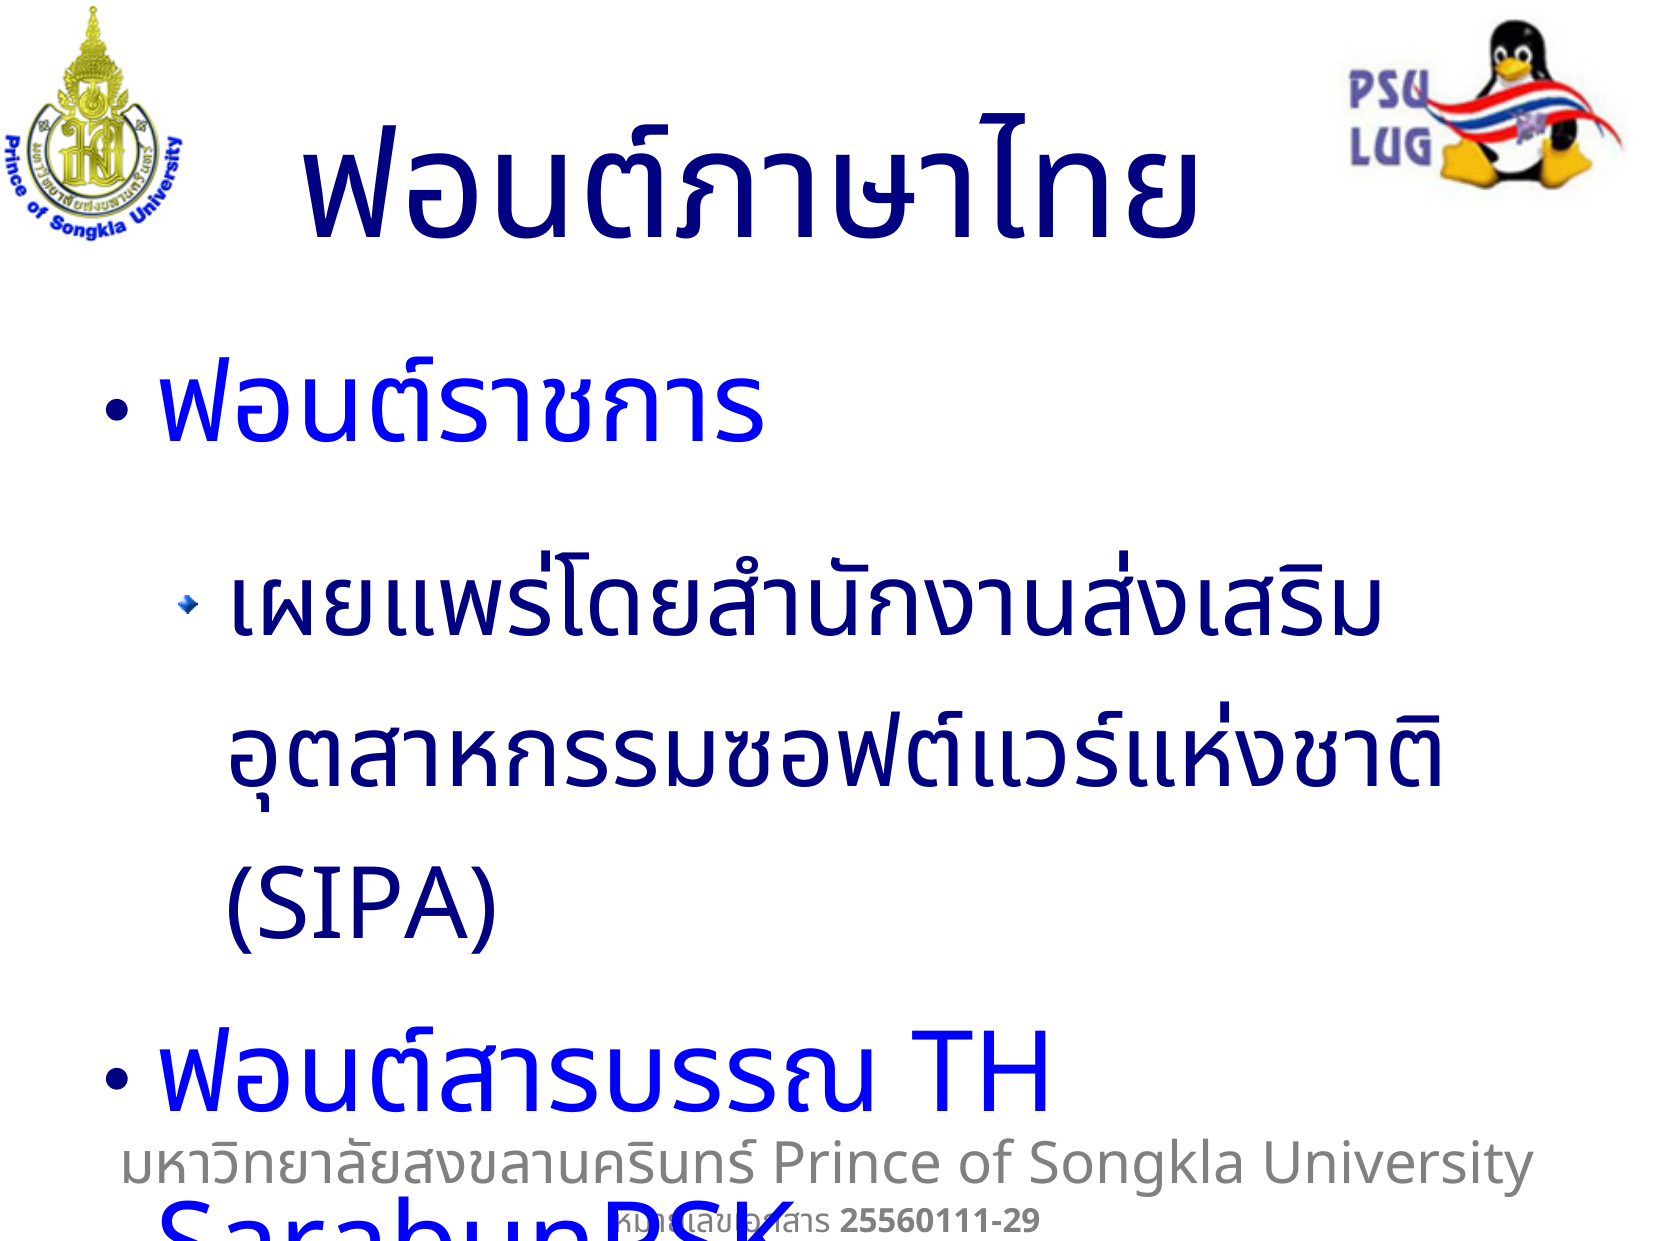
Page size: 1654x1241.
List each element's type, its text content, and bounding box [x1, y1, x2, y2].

title ฟอนต์ภาษาไทย [206, 0, 1299, 322]
picture [0, 0, 185, 247]
picture [1328, 10, 1642, 207]
list ฟอนต์ราชการ เผยแพร่โดยสำนักงานส่งเสริมอุตสาหกรรมซอฟต์แวร์แห่งชาติ (SIPA) ฟอนต์สารบรรณ TH SarabunPSK ฟอนต์นิรมิตร TH Niramit AS [84, 322, 1573, 1142]
